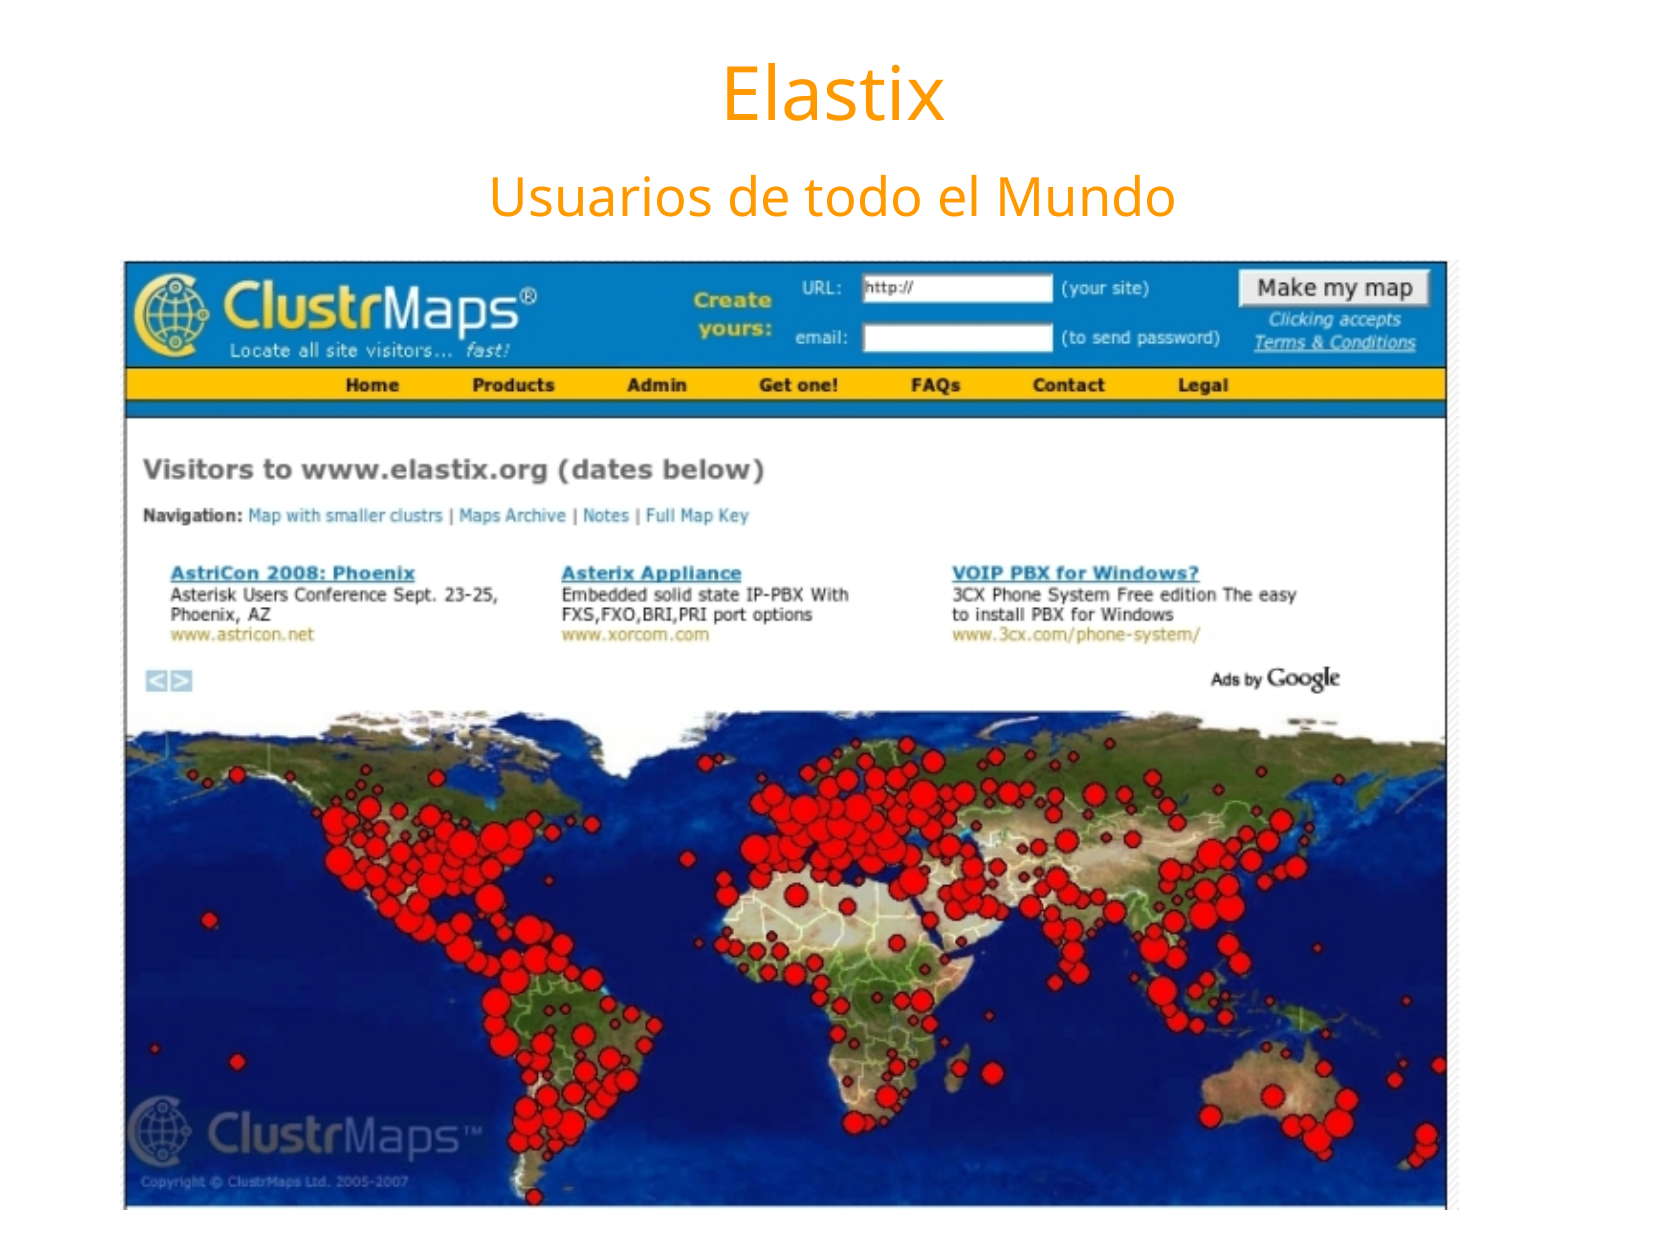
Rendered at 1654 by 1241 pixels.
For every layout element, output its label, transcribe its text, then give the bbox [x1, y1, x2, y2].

picture [120, 260, 1459, 1210]
title Elastix Usuarios de todo el Mundo [89, 11, 1578, 364]
